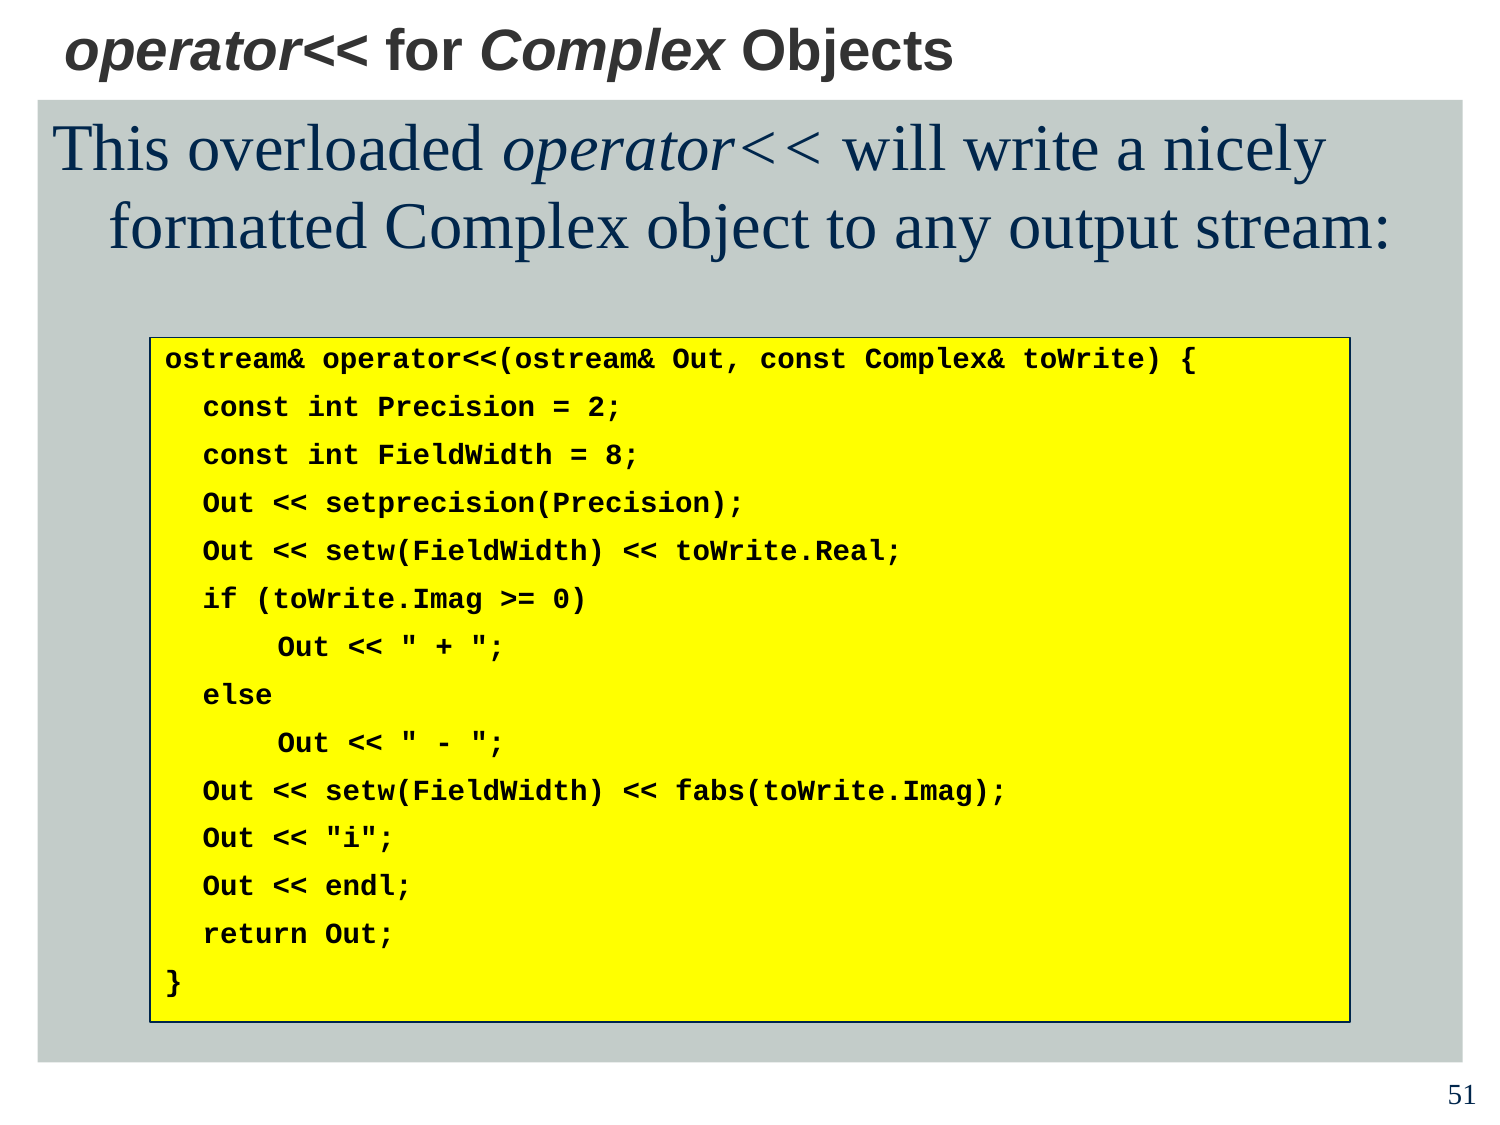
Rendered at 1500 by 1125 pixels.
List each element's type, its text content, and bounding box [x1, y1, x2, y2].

title operator<< for Complex Objects [49, 0, 1450, 91]
list This overloaded operator<< will write a nicely formatted Complex object to any output stream: [37, 99, 1463, 1063]
text_box ostream& operator<<(ostream& Out, const Complex& toWrite) { const int Precision = 2; const int FieldWidth = 8; Out << setprecision(Precision); Out << setw(FieldWidth) << toWrite.Real; if (toWrite.Imag >= 0) Out << " + "; else Out << " - "; Out << setw(FieldWidth) << fabs(toWrite.Imag); Out << "i"; Out << endl; return Out; } [149, 337, 1350, 1069]
